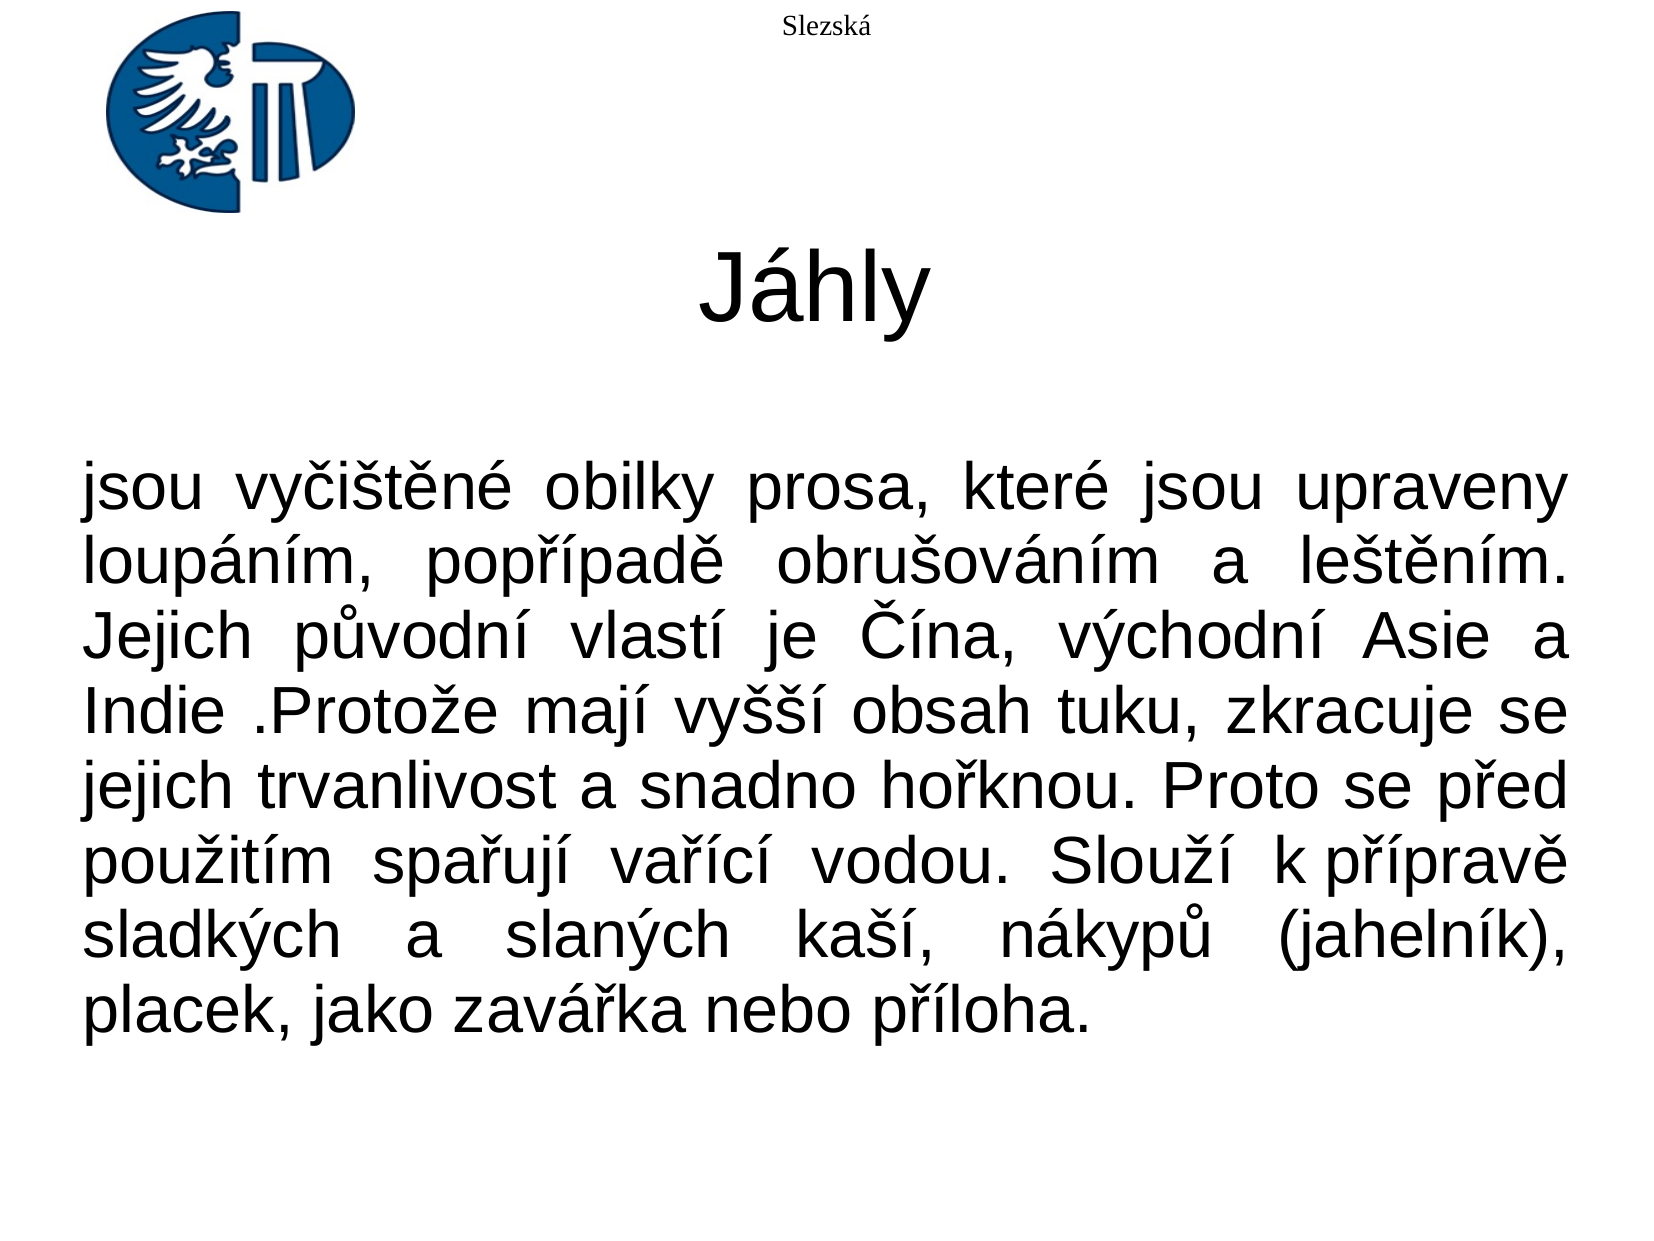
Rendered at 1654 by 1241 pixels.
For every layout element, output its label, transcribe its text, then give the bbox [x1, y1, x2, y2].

picture [106, 11, 355, 177]
list jsou vyčištěné obilky prosa, které jsou upraveny loupáním, popřípadě obrušováním a leštěním. Jejich původní vlastí je Čína, východní Asie a Indie .Protože mají vyšší obsah tuku, zkracuje se jejich trvanlivost a snadno hořknou. Proto se před použitím spařují vařící vodou. Slouží k přípravě sladkých a slaných kaší, nákypů (jahelník), placek, jako zavářka nebo příloha. [82, 448, 1571, 1241]
title Jáhly [70, 177, 1560, 508]
